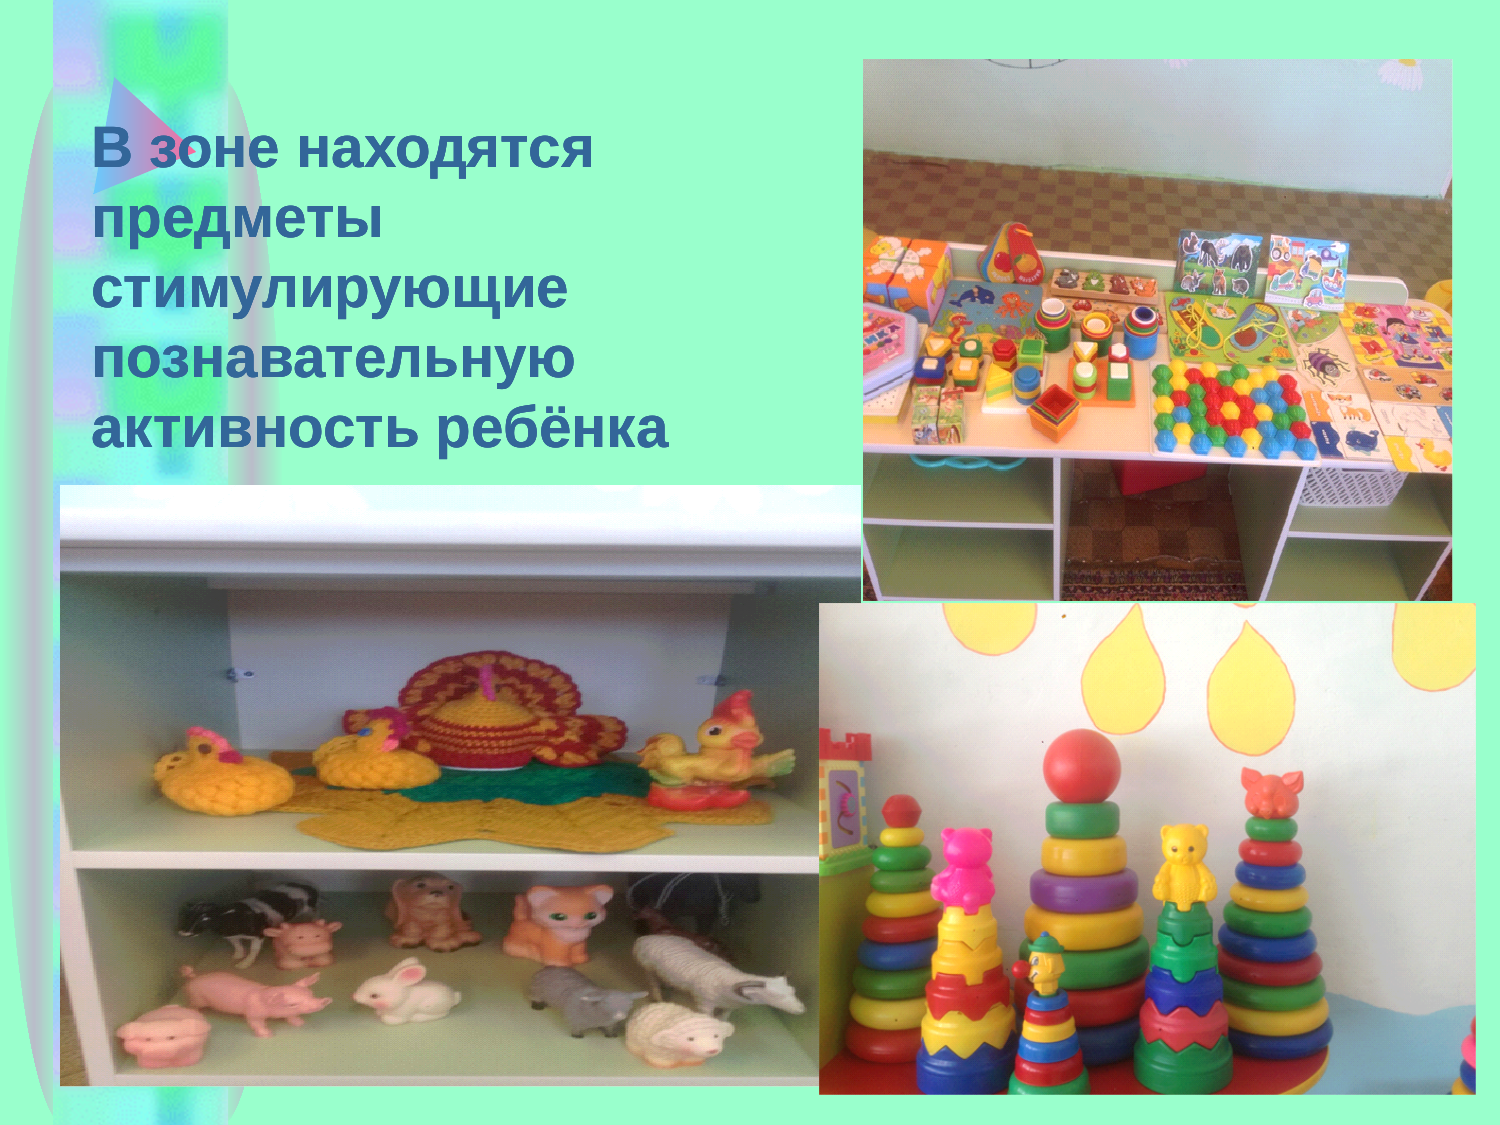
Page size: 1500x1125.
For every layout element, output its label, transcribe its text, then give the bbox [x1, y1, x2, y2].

text_box В зоне находятся предметы стимулирующие познавательную активность ребёнка [76, 101, 744, 467]
picture [53, 0, 1477, 1125]
